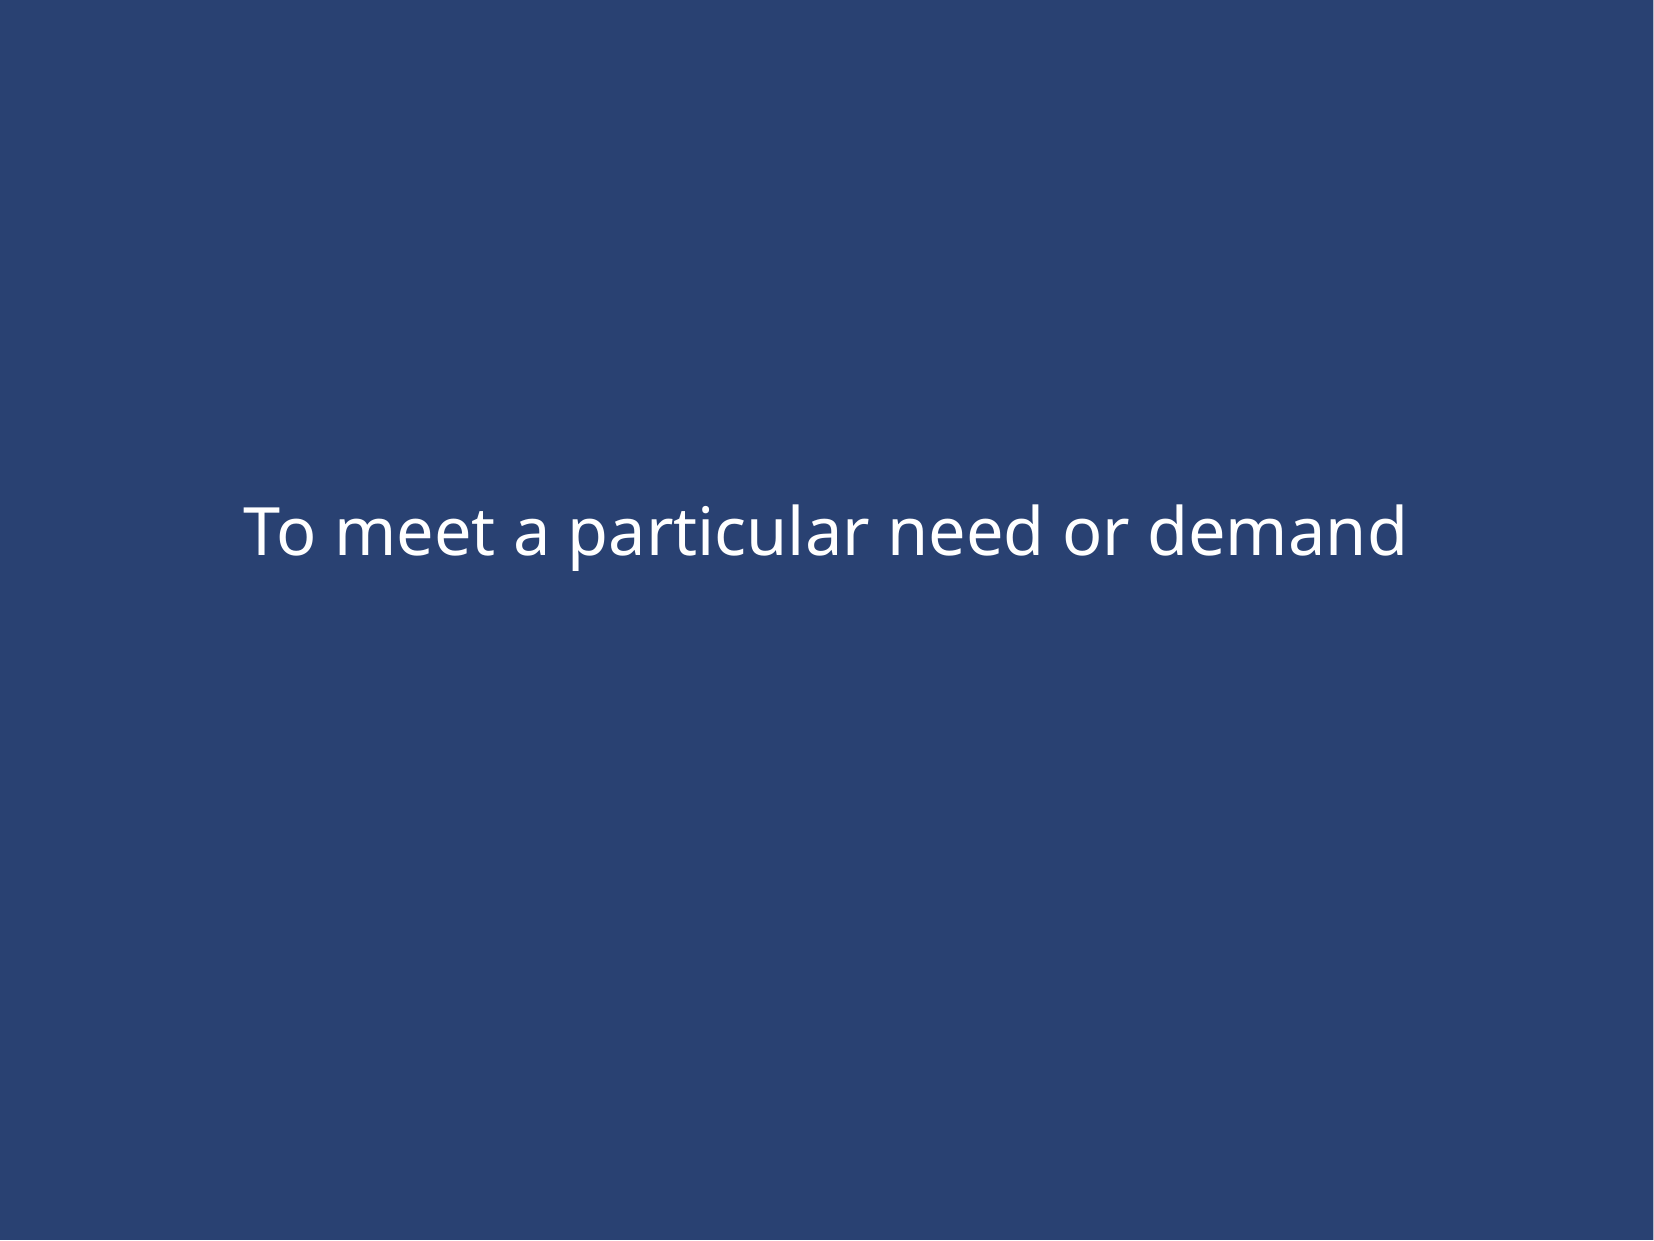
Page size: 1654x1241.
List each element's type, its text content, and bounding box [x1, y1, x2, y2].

subtitle To meet a particular need or demand [82, 49, 1571, 1109]
